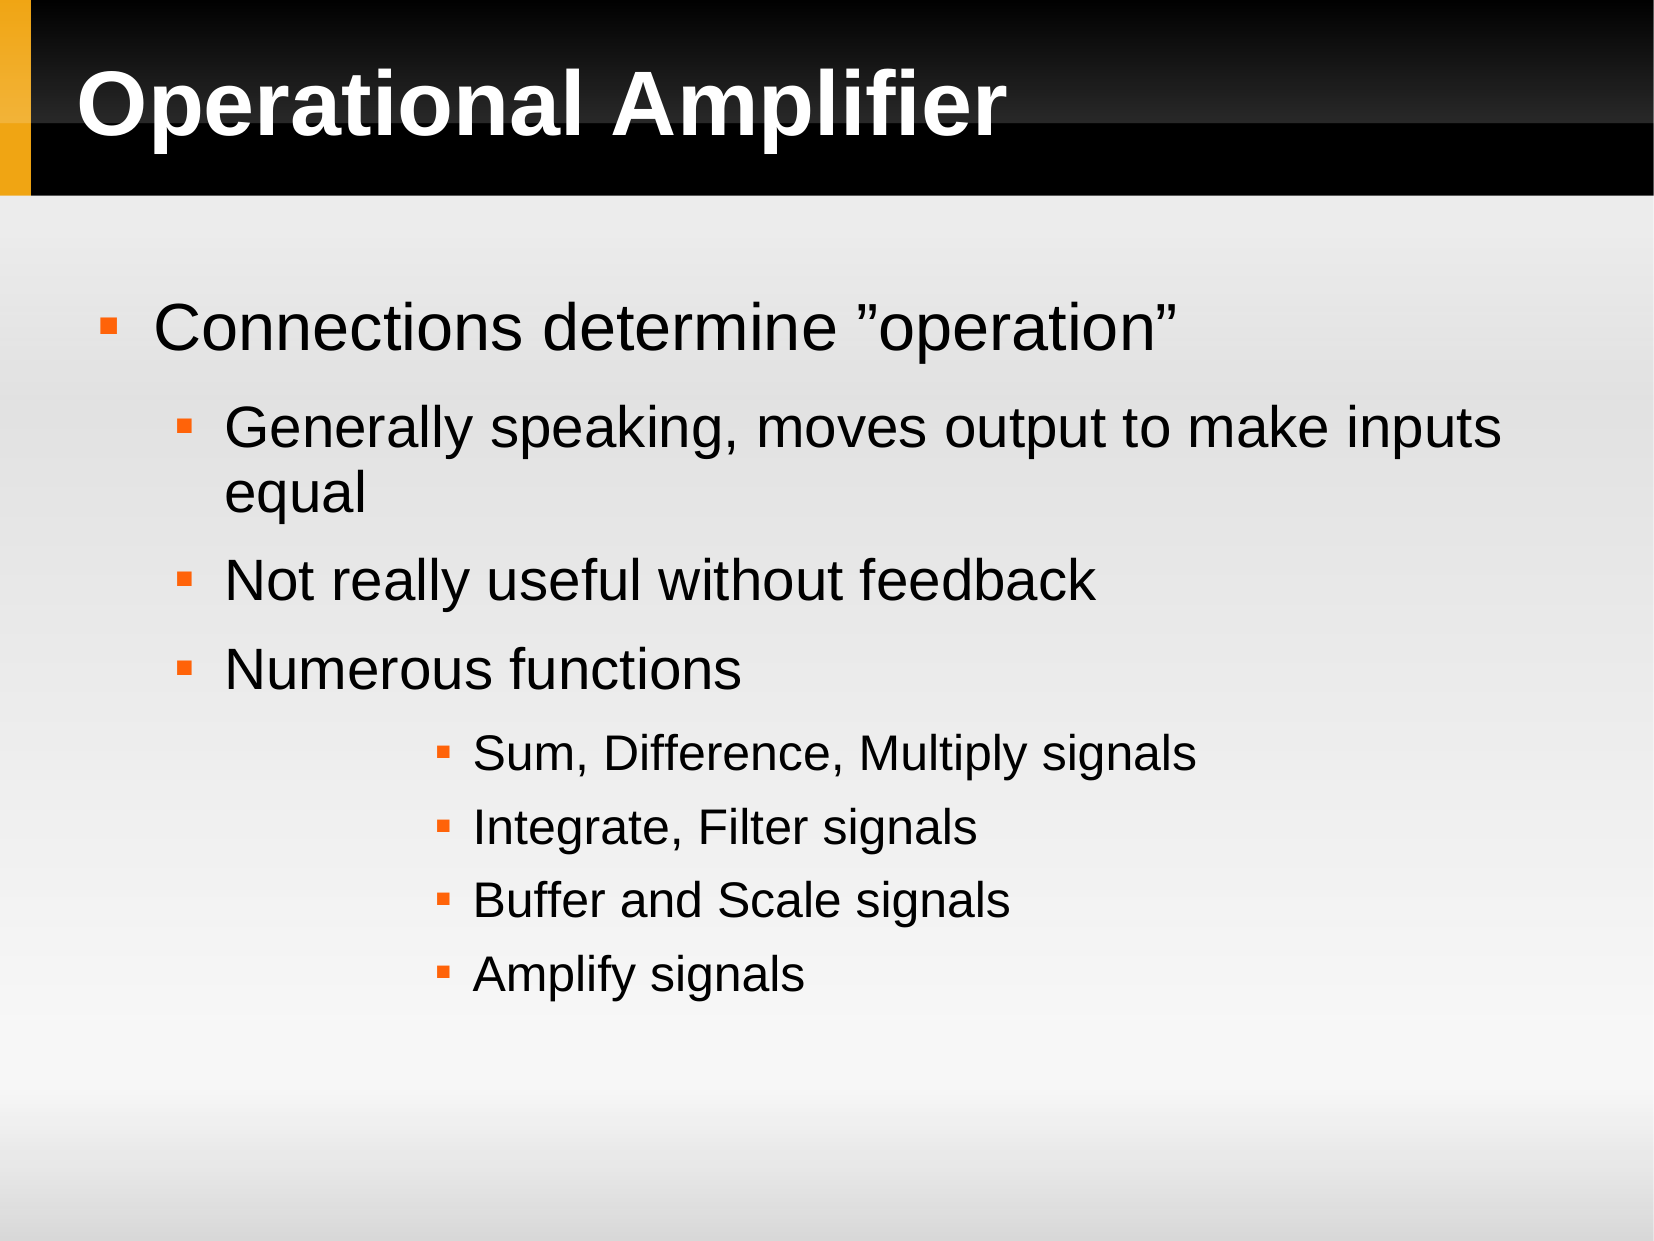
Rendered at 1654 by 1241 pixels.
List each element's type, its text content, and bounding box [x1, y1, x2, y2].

title Operational Amplifier [76, 7, 1565, 200]
picture [0, 0, 1654, 1241]
list Connections determine ”operation” Generally speaking, moves output to make inputs equal Not really useful without feedback Numerous functions Sum, Difference, Multiply signals Integrate, Filter signals Buffer and Scale signals Amplify signals [82, 290, 1571, 1094]
